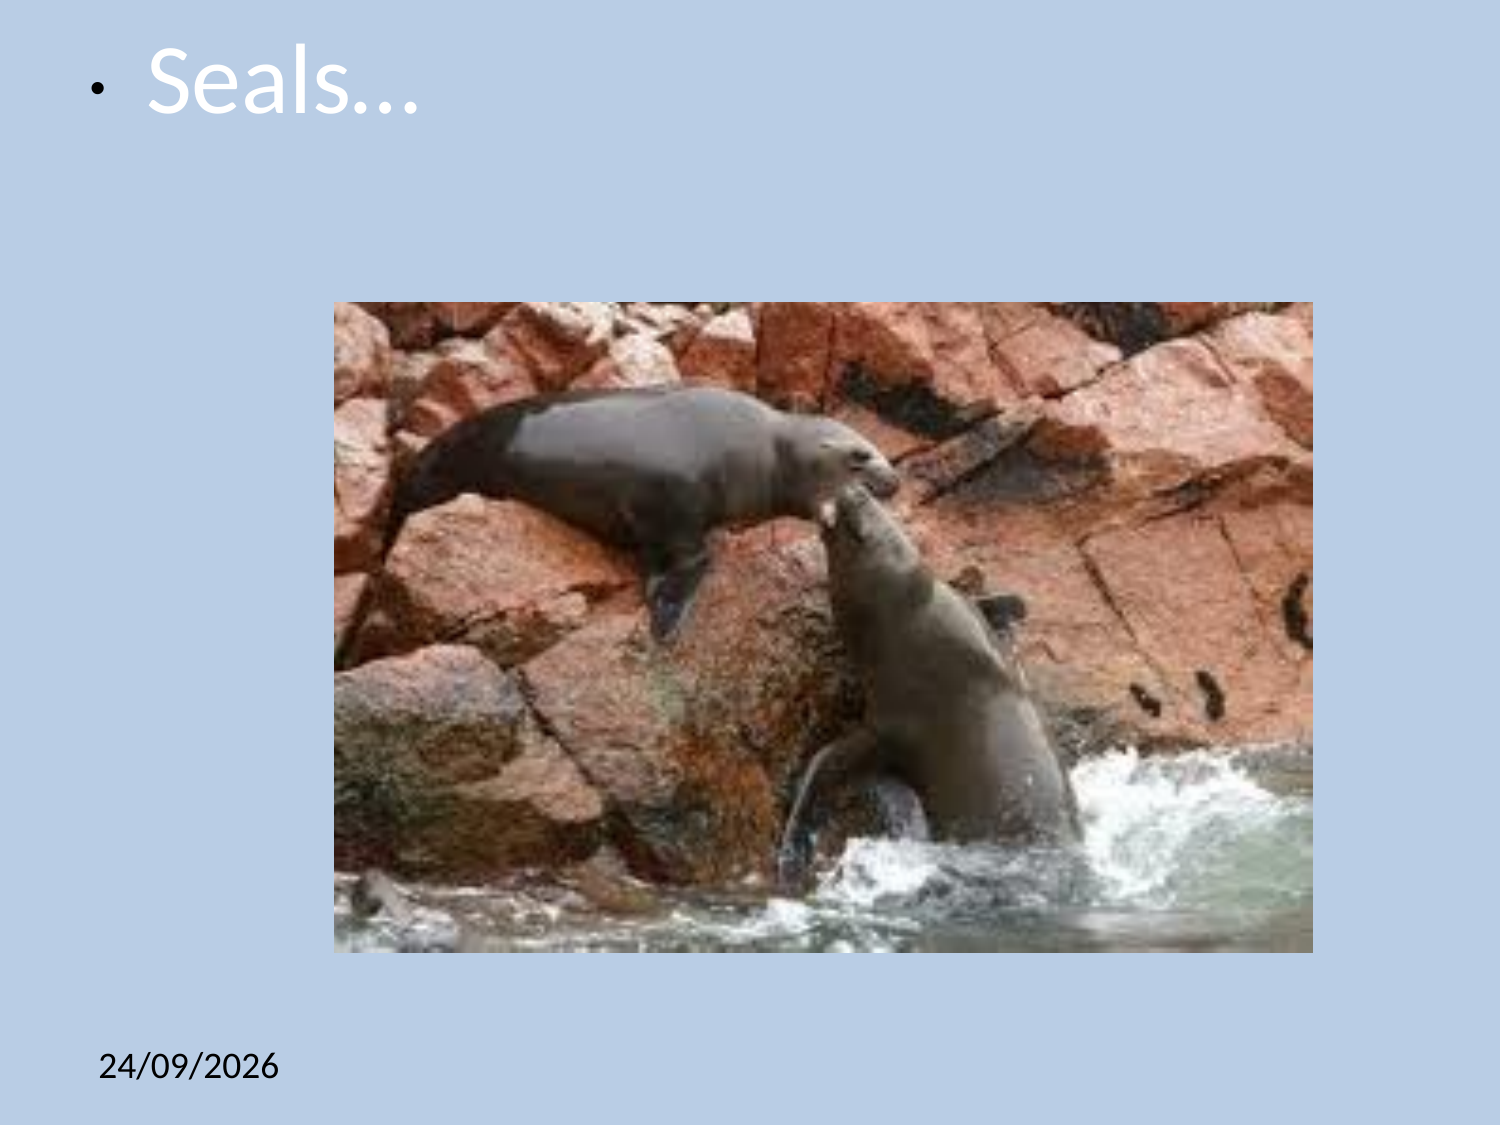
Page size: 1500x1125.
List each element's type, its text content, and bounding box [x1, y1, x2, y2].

picture [334, 302, 1313, 953]
list Seals… [75, 30, 1425, 1005]
